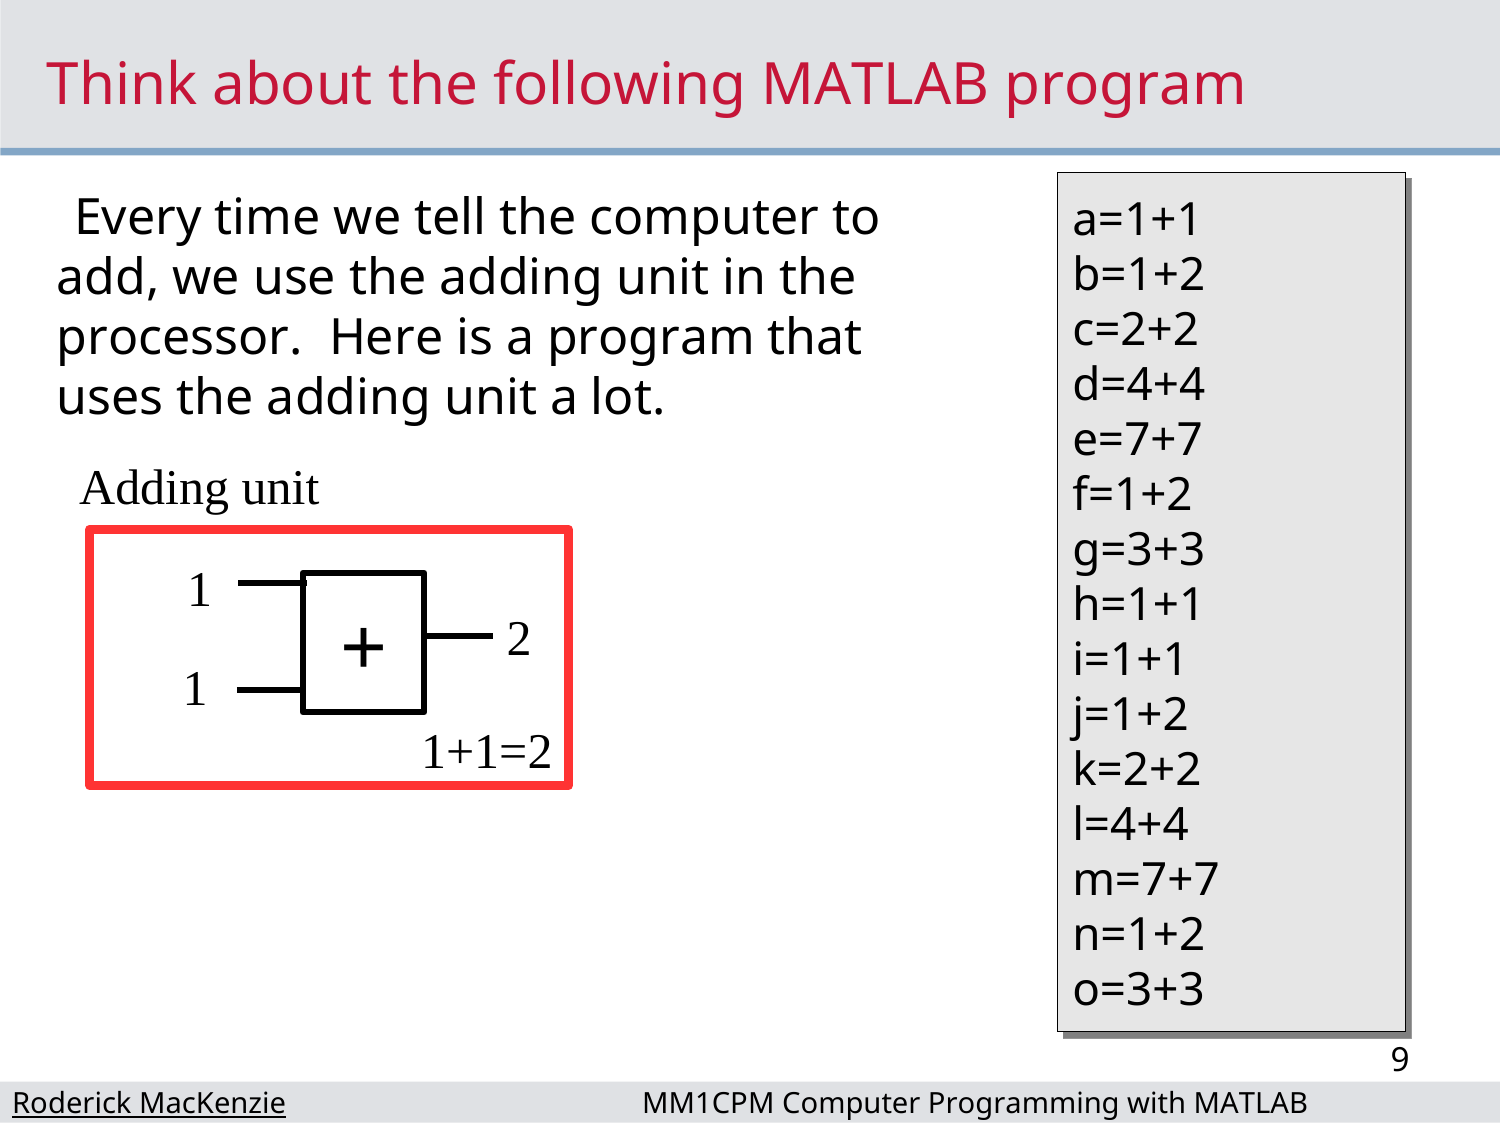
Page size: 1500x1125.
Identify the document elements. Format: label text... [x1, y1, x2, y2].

title Think about the following MATLAB program [31, 29, 1383, 135]
text_box 1 [167, 647, 223, 723]
text_box Adding unit [64, 446, 338, 522]
text_box 1+1=2 [406, 710, 677, 786]
text_box a=1+1 b=1+2 c=2+2 d=4+4 e=7+7 f=1+2 g=3+3 h=1+1 i=1+1 j=1+2 k=2+2 l=4+4 m=7+7 n=1+2 o=3+3 [1057, 172, 1406, 1032]
text_box 1 [172, 548, 228, 624]
text_box + [302, 572, 425, 713]
text_box 2 [491, 598, 546, 677]
text_box <number> [1375, 1030, 1500, 1101]
text_box Every time we tell the computer to add, we use the adding unit in the processor. Here is a program that uses the adding unit a lot. [41, 177, 977, 432]
